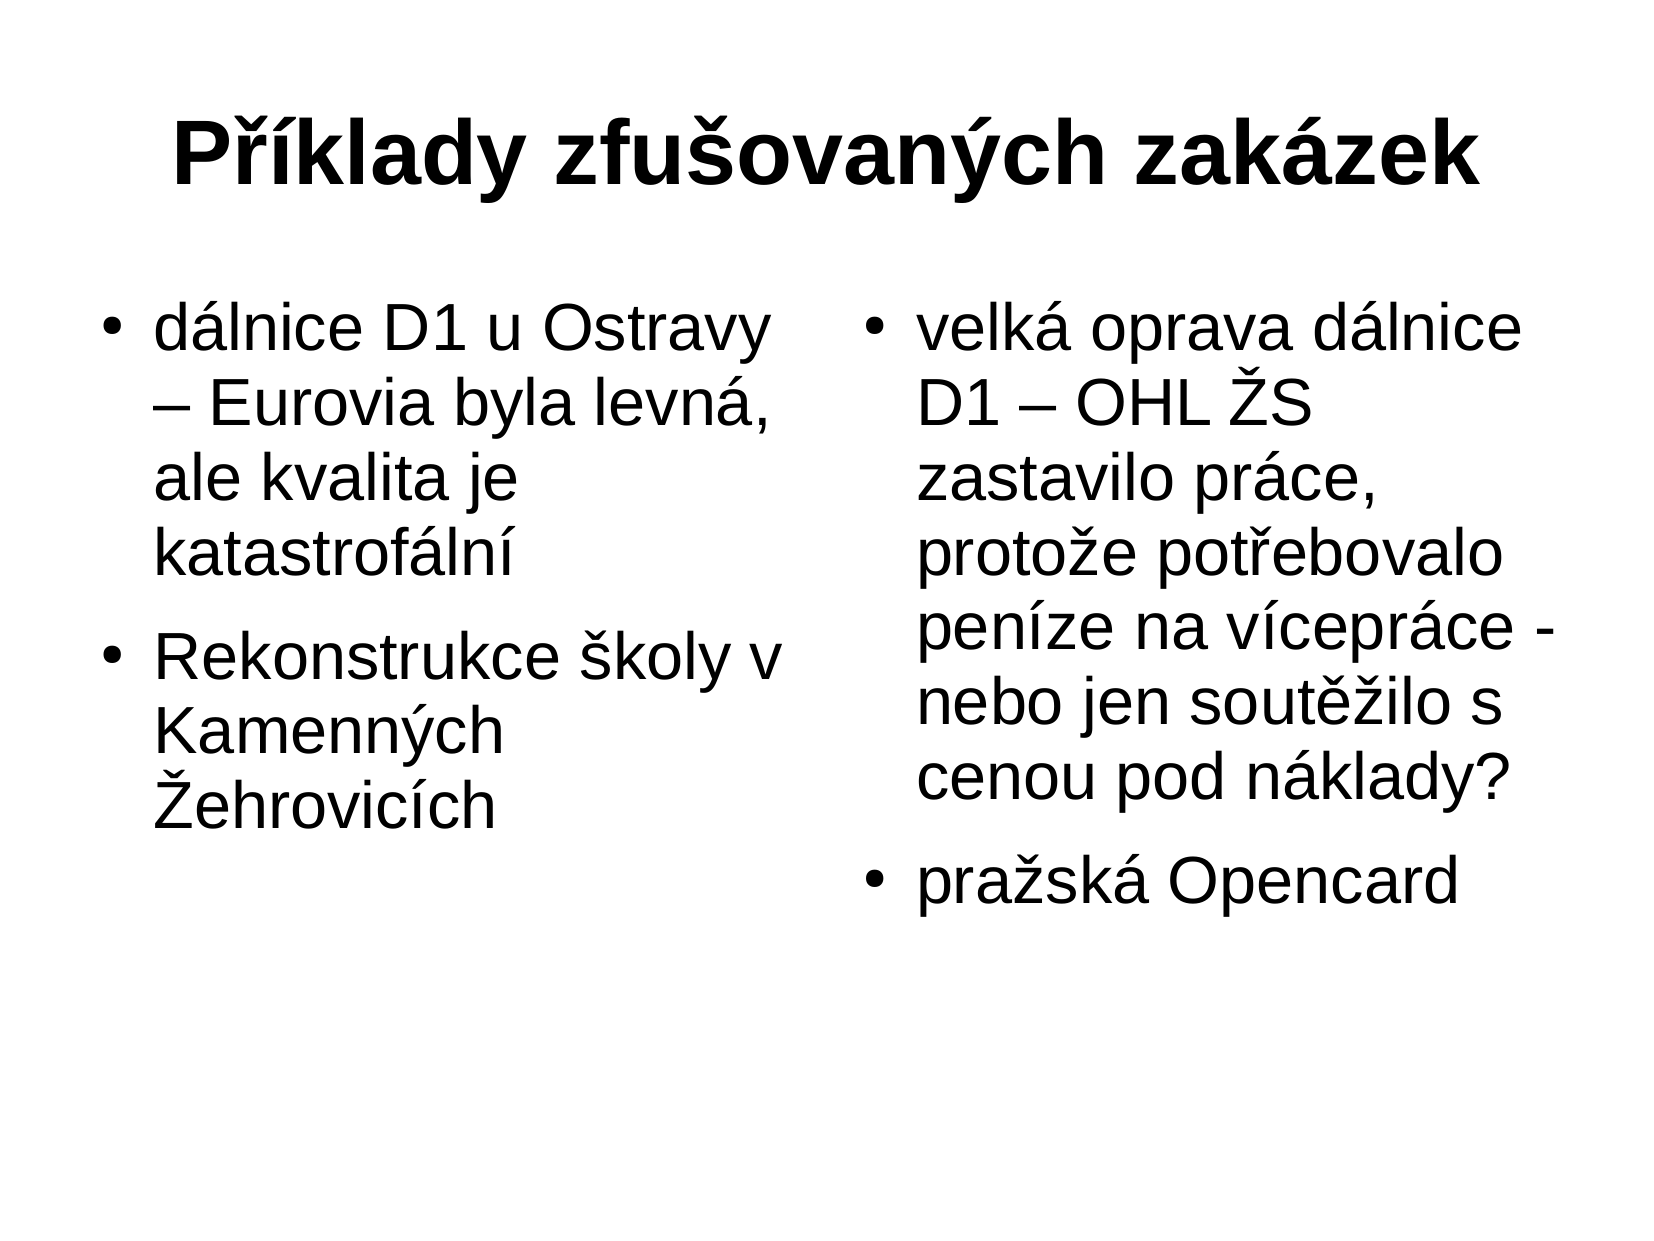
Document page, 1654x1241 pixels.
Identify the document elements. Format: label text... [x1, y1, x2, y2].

list velká oprava dálnice D1 – OHL ŽS zastavilo práce, protože potřebovalo peníze na vícepráce - nebo jen soutěžilo s cenou pod náklady? pražská Opencard [845, 290, 1572, 1109]
list dálnice D1 u Ostravy – Eurovia byla levná, ale kvalita je katastrofální Rekonstrukce školy v Kamenných Žehrovicích [82, 290, 809, 1109]
title Příklady zfušovaných zakázek [82, 49, 1571, 257]
